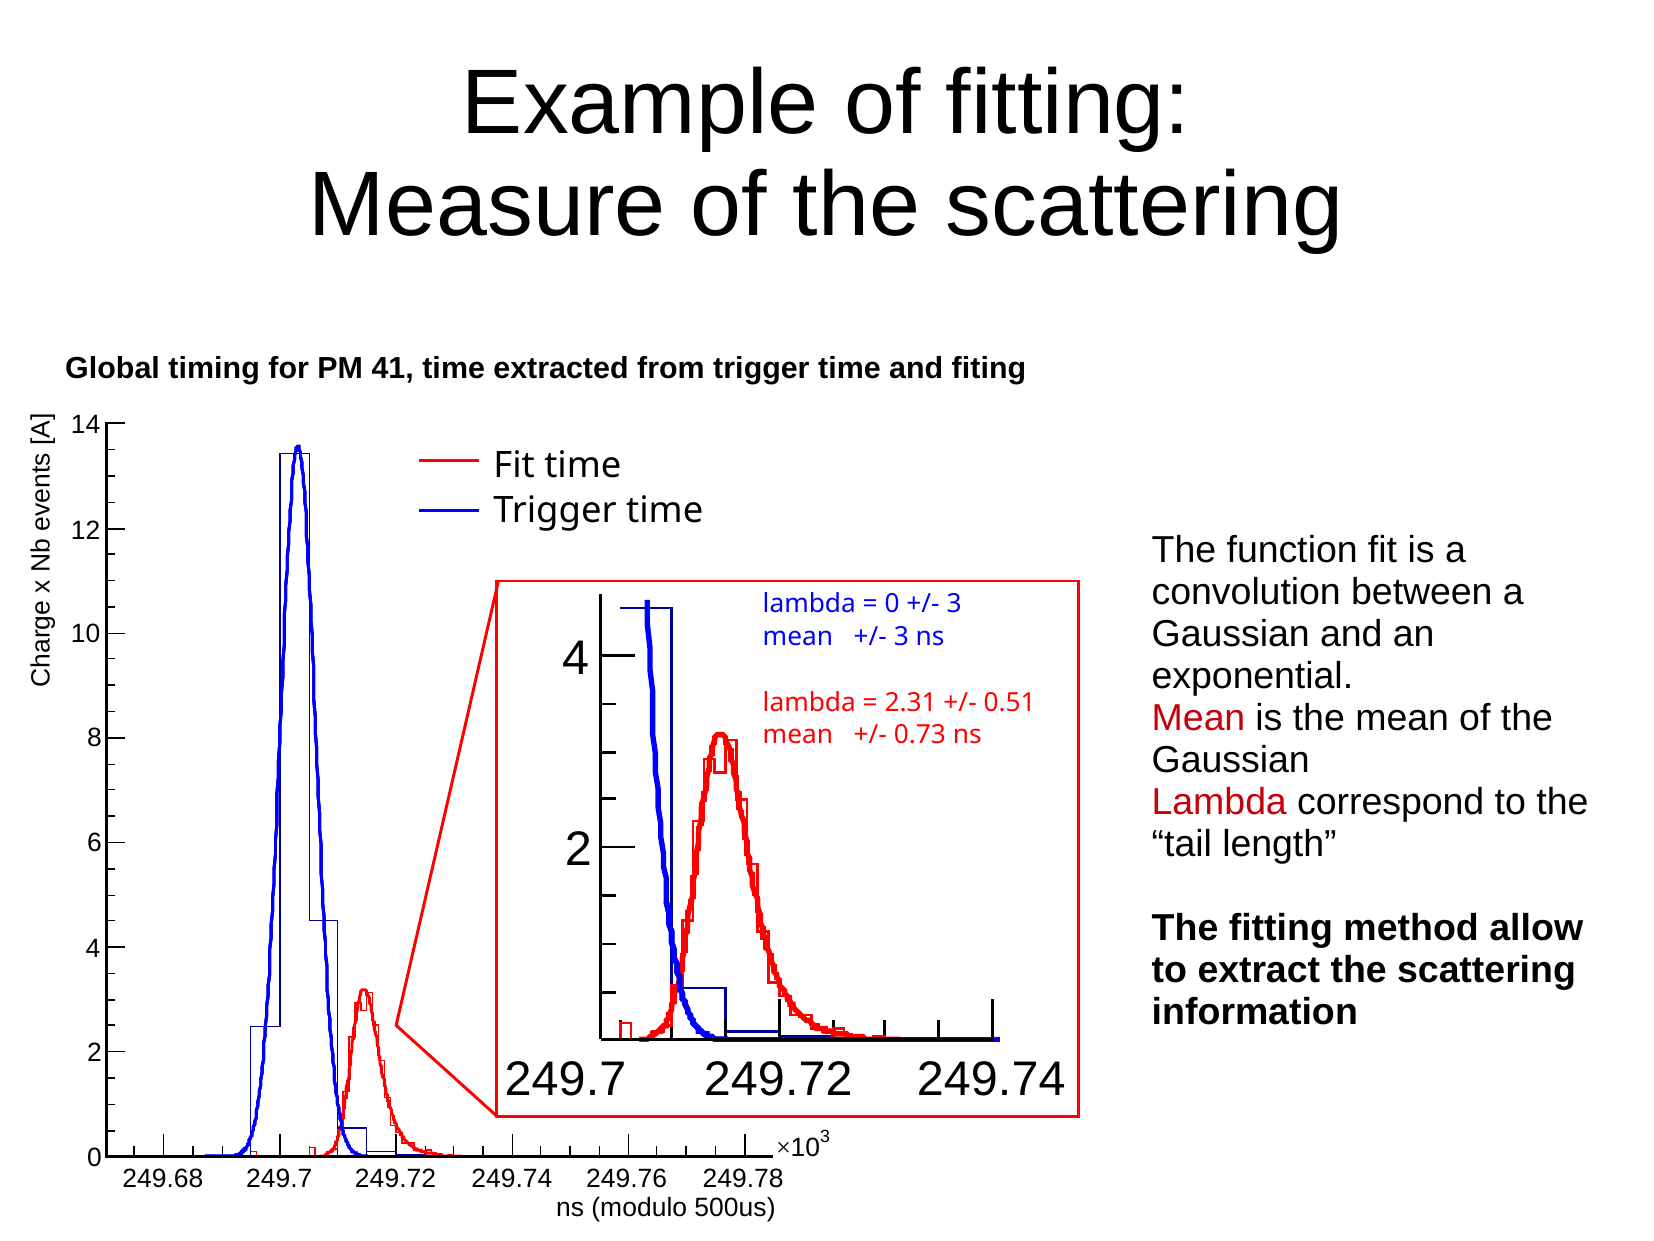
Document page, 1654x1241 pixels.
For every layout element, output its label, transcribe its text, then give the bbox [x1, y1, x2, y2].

text_box The function fit is a convolution between a Gaussian and an exponential. Mean is the mean of the Gaussian Lambda correspond to the “tail length” The fitting method allow to extract the scattering information [1136, 521, 1624, 1040]
title Example of fitting: Measure of the scattering [82, 49, 1571, 257]
picture [30, 355, 1081, 1223]
